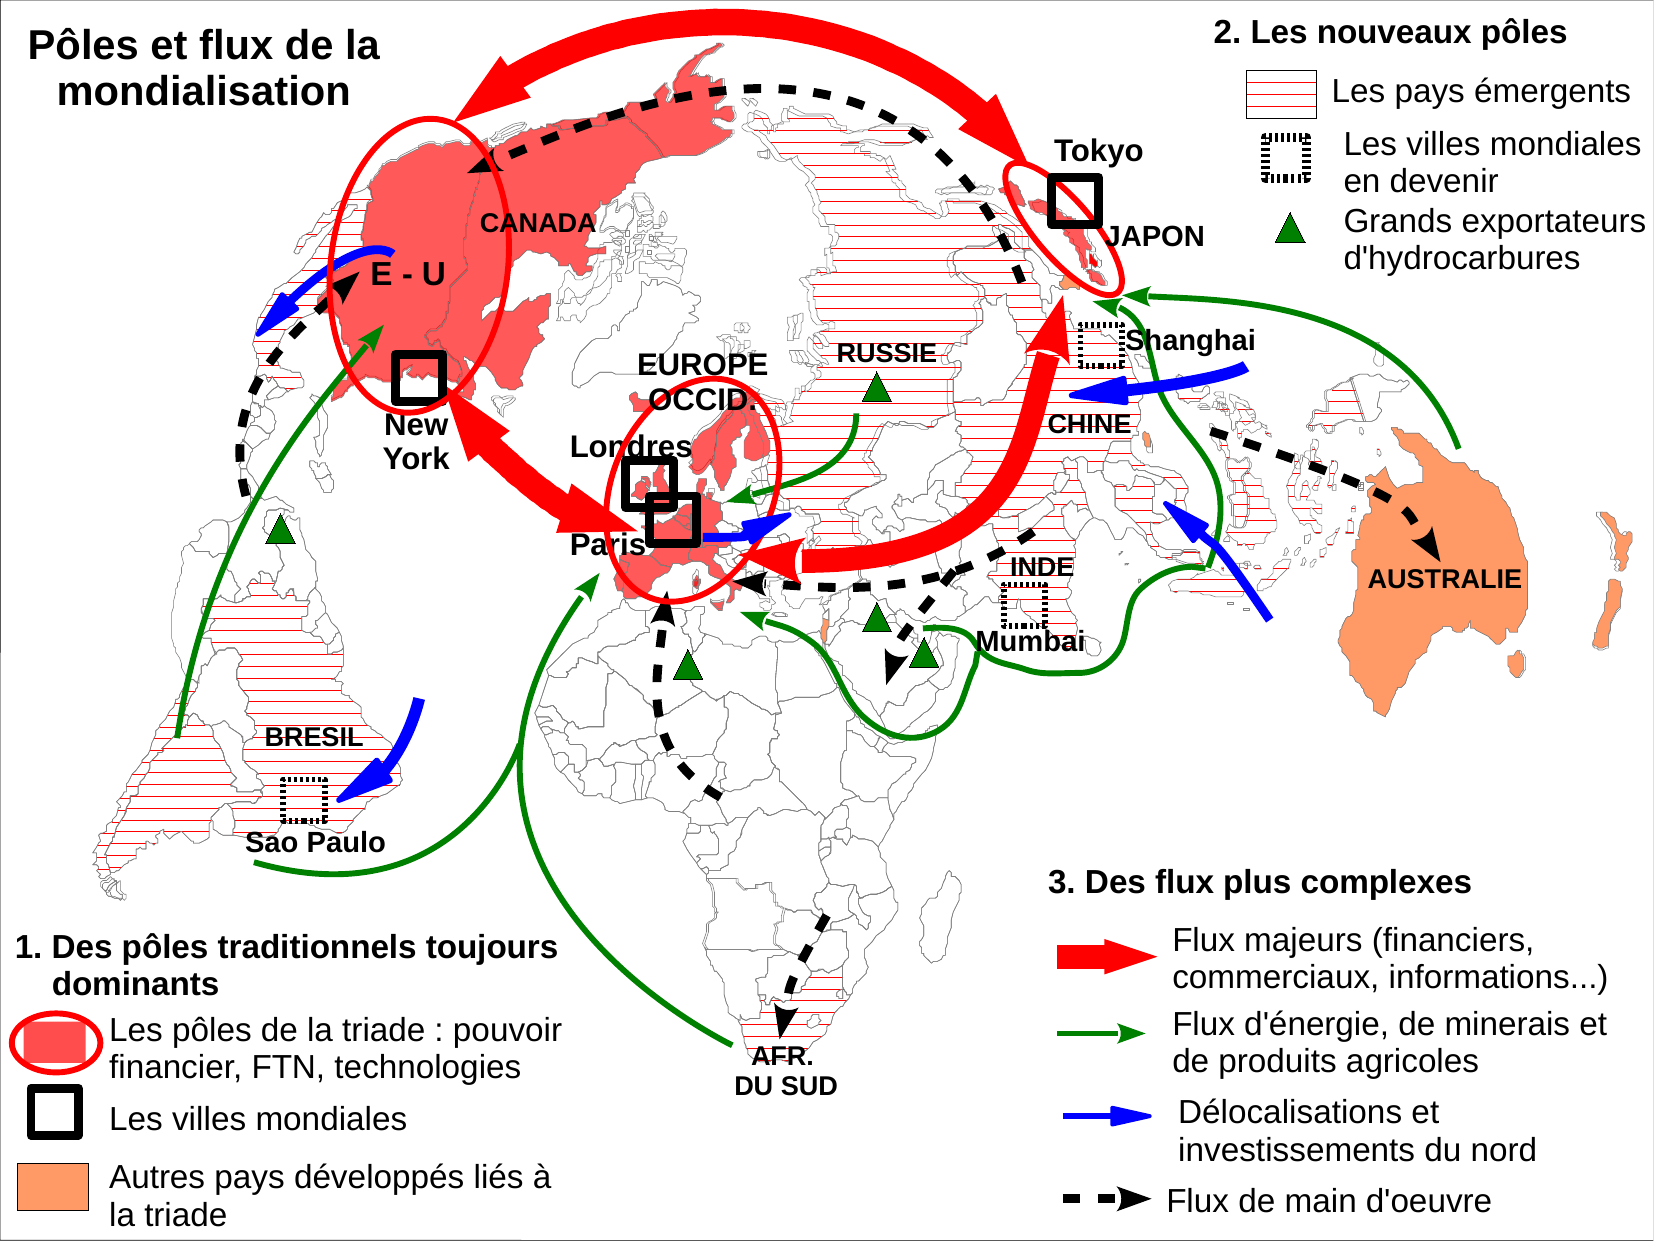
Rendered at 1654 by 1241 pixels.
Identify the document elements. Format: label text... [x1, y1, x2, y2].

text_box [1235, 401, 1262, 440]
text_box [17, 1163, 89, 1211]
text_box [1320, 547, 1327, 558]
text_box AUSTRALIE [1352, 556, 1538, 603]
text_box [631, 476, 652, 501]
text_box [1063, 502, 1092, 538]
text_box [1080, 262, 1088, 270]
text_box [1028, 198, 1047, 216]
text_box [1300, 557, 1307, 566]
text_box Sao Paulo [230, 818, 414, 867]
text_box [611, 763, 635, 802]
text_box [1275, 212, 1306, 243]
text_box Flux de main d'oeuvre [1151, 1175, 1595, 1228]
text_box [1062, 229, 1069, 238]
text_box [1200, 405, 1211, 410]
text_box [726, 579, 742, 603]
text_box [1338, 603, 1528, 717]
text_box [1138, 365, 1150, 369]
text_box Autres pays développés liés à la triade [94, 1151, 597, 1241]
text_box [1373, 350, 1384, 367]
text_box [744, 427, 763, 461]
text_box [1129, 395, 1143, 401]
text_box 3. Des flux plus complexes [1033, 856, 1536, 910]
text_box [613, 573, 640, 599]
text_box Paris [610, 519, 686, 571]
text_box [709, 427, 745, 491]
text_box [1327, 460, 1338, 489]
text_box [653, 473, 669, 492]
text_box [1257, 559, 1291, 591]
text_box [459, 377, 476, 399]
text_box EUROPE OCCID. [614, 339, 792, 427]
text_box Mumbai [938, 617, 1123, 667]
text_box [1239, 563, 1248, 570]
text_box Les pays émergents [1316, 64, 1654, 118]
text_box [201, 598, 208, 614]
text_box [203, 571, 362, 714]
text_box [536, 716, 553, 725]
text_box Flux d'énergie, de minerais et de produits agricoles [1157, 998, 1654, 1088]
text_box [1265, 431, 1272, 438]
text_box [1310, 559, 1317, 568]
text_box [1592, 579, 1623, 649]
text_box [673, 649, 703, 680]
text_box [1304, 533, 1311, 544]
text_box [92, 690, 403, 879]
text_box INDE [968, 544, 1117, 591]
text_box [635, 765, 643, 799]
text_box BRESIL [236, 714, 391, 761]
text_box [1246, 70, 1317, 119]
text_box [642, 713, 936, 1033]
text_box CHINE [1015, 401, 1164, 448]
text_box [919, 870, 962, 964]
text_box [1304, 446, 1322, 464]
text_box Paris [531, 519, 615, 571]
text_box Les pôles de la triade : pouvoir financier, FTN, technologies [94, 1003, 597, 1092]
text_box [512, 247, 606, 276]
text_box JAPON [1069, 212, 1241, 262]
text_box Flux majeurs (financiers, commerciaux, informations...) [1157, 914, 1625, 998]
text_box [1377, 448, 1382, 457]
text_box [775, 638, 837, 704]
text_box [1176, 385, 1210, 404]
text_box Londres [630, 465, 669, 473]
text_box [1286, 452, 1322, 534]
text_box [572, 279, 701, 388]
text_box [23, 1021, 86, 1063]
text_box [494, 43, 735, 200]
text_box [186, 679, 198, 707]
text_box [1308, 374, 1410, 434]
text_box [1056, 207, 1069, 220]
text_box [1215, 397, 1230, 416]
text_box Les villes mondiales [94, 1092, 597, 1145]
text_box [925, 724, 938, 732]
text_box [1600, 512, 1633, 572]
text_box [1345, 517, 1354, 534]
text_box [1009, 180, 1027, 207]
text_box [563, 765, 583, 792]
text_box Grands exportateurs d'hydrocarbures [1328, 208, 1654, 285]
text_box [1219, 439, 1277, 550]
text_box 1. Des pôles traditionnels toujours dominants [0, 921, 591, 1013]
text_box [670, 504, 692, 539]
text_box Tokyo [1039, 126, 1182, 178]
text_box Pôles et flux de la mondialisation [0, 14, 408, 125]
text_box E - U [335, 248, 357, 259]
text_box [999, 591, 1076, 617]
text_box [624, 571, 670, 593]
text_box E - U [333, 248, 486, 302]
text_box [293, 201, 340, 254]
text_box [1089, 262, 1098, 268]
text_box [1351, 427, 1525, 562]
text_box [265, 513, 296, 544]
text_box [998, 187, 1005, 195]
text_box [1325, 527, 1340, 546]
text_box Londres [555, 421, 631, 473]
text_box 2. Les nouveaux pôles [1198, 5, 1613, 59]
text_box Shanghai [1110, 316, 1294, 365]
text_box CANADA [461, 200, 616, 247]
text_box [482, 139, 494, 152]
text_box [758, 427, 776, 493]
text_box [1507, 650, 1524, 678]
text_box [540, 726, 585, 771]
text_box AFR. DU SUD [679, 1033, 886, 1111]
text_box [400, 359, 438, 381]
text_box New York [378, 399, 424, 409]
text_box [747, 106, 1139, 549]
text_box [331, 377, 354, 402]
text_box [1253, 565, 1262, 570]
text_box Londres [623, 427, 709, 473]
text_box New York [360, 399, 473, 487]
text_box [1168, 569, 1245, 597]
text_box [686, 478, 733, 579]
text_box [252, 278, 326, 391]
text_box [984, 448, 1204, 564]
text_box [807, 525, 1001, 716]
text_box [1085, 269, 1106, 286]
text_box Les villes mondiales en devenir [1328, 118, 1654, 208]
text_box [334, 141, 506, 385]
text_box [692, 575, 701, 589]
text_box [481, 293, 551, 390]
text_box RUSSIE [809, 330, 964, 377]
text_box Délocalisations et investissements du nord [1163, 1086, 1607, 1176]
text_box [255, 227, 333, 332]
text_box [710, 600, 725, 611]
